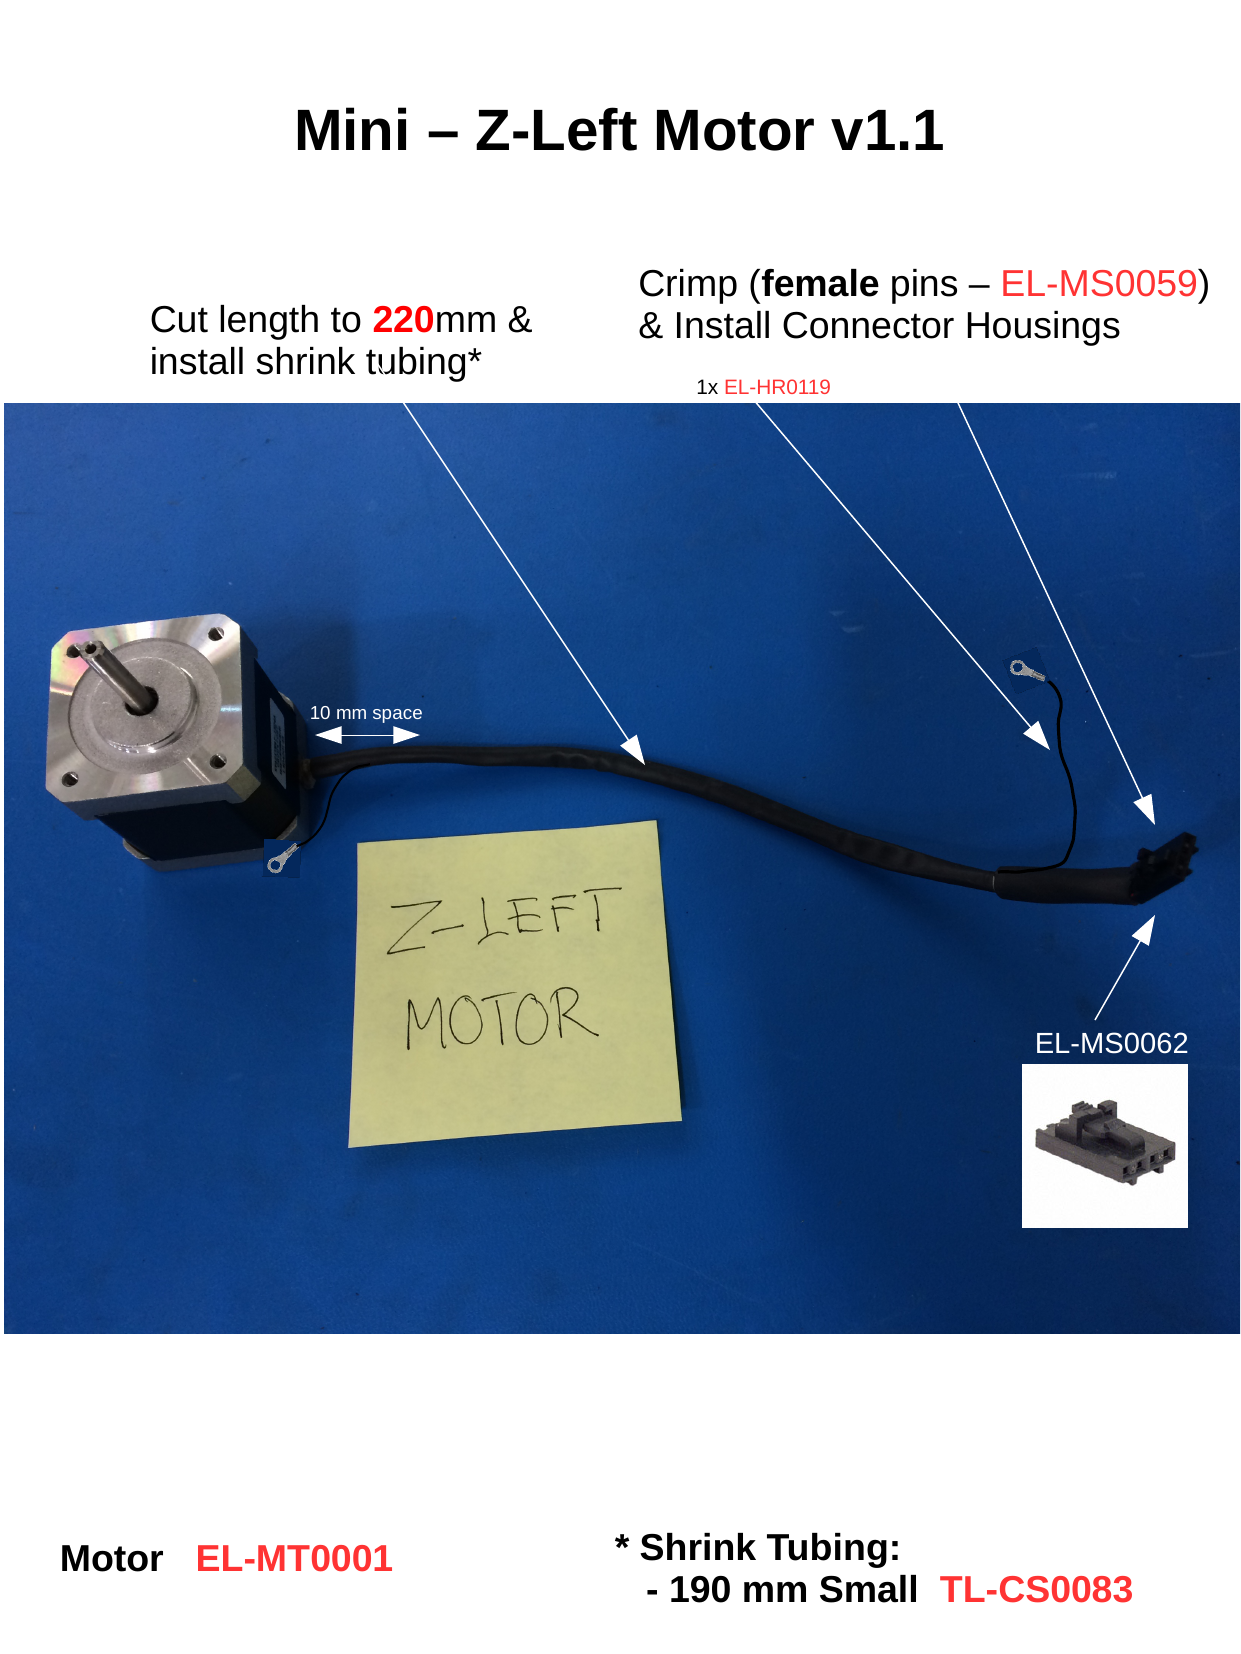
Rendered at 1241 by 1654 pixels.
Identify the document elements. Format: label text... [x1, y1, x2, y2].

text_box EL-MS0062 [1020, 1020, 1231, 1068]
text_box * Shrink Tubing: - 190 mm Small TL-CS0083 [600, 1519, 1241, 1654]
picture [4, 403, 1241, 1334]
text_box 10 mm space [295, 695, 439, 732]
title Mini – Z-Left Motor v1.1 [62, 65, 1179, 196]
text_box Cut length to 220mm & install shrink tubing* [135, 290, 623, 390]
text_box 1x EL-HR0119 [681, 368, 856, 407]
text_box Motor EL-MT0001 [45, 1530, 556, 1630]
text_box Crimp (female pins – EL-MS0059) & Install Connector Housings [623, 255, 1239, 396]
